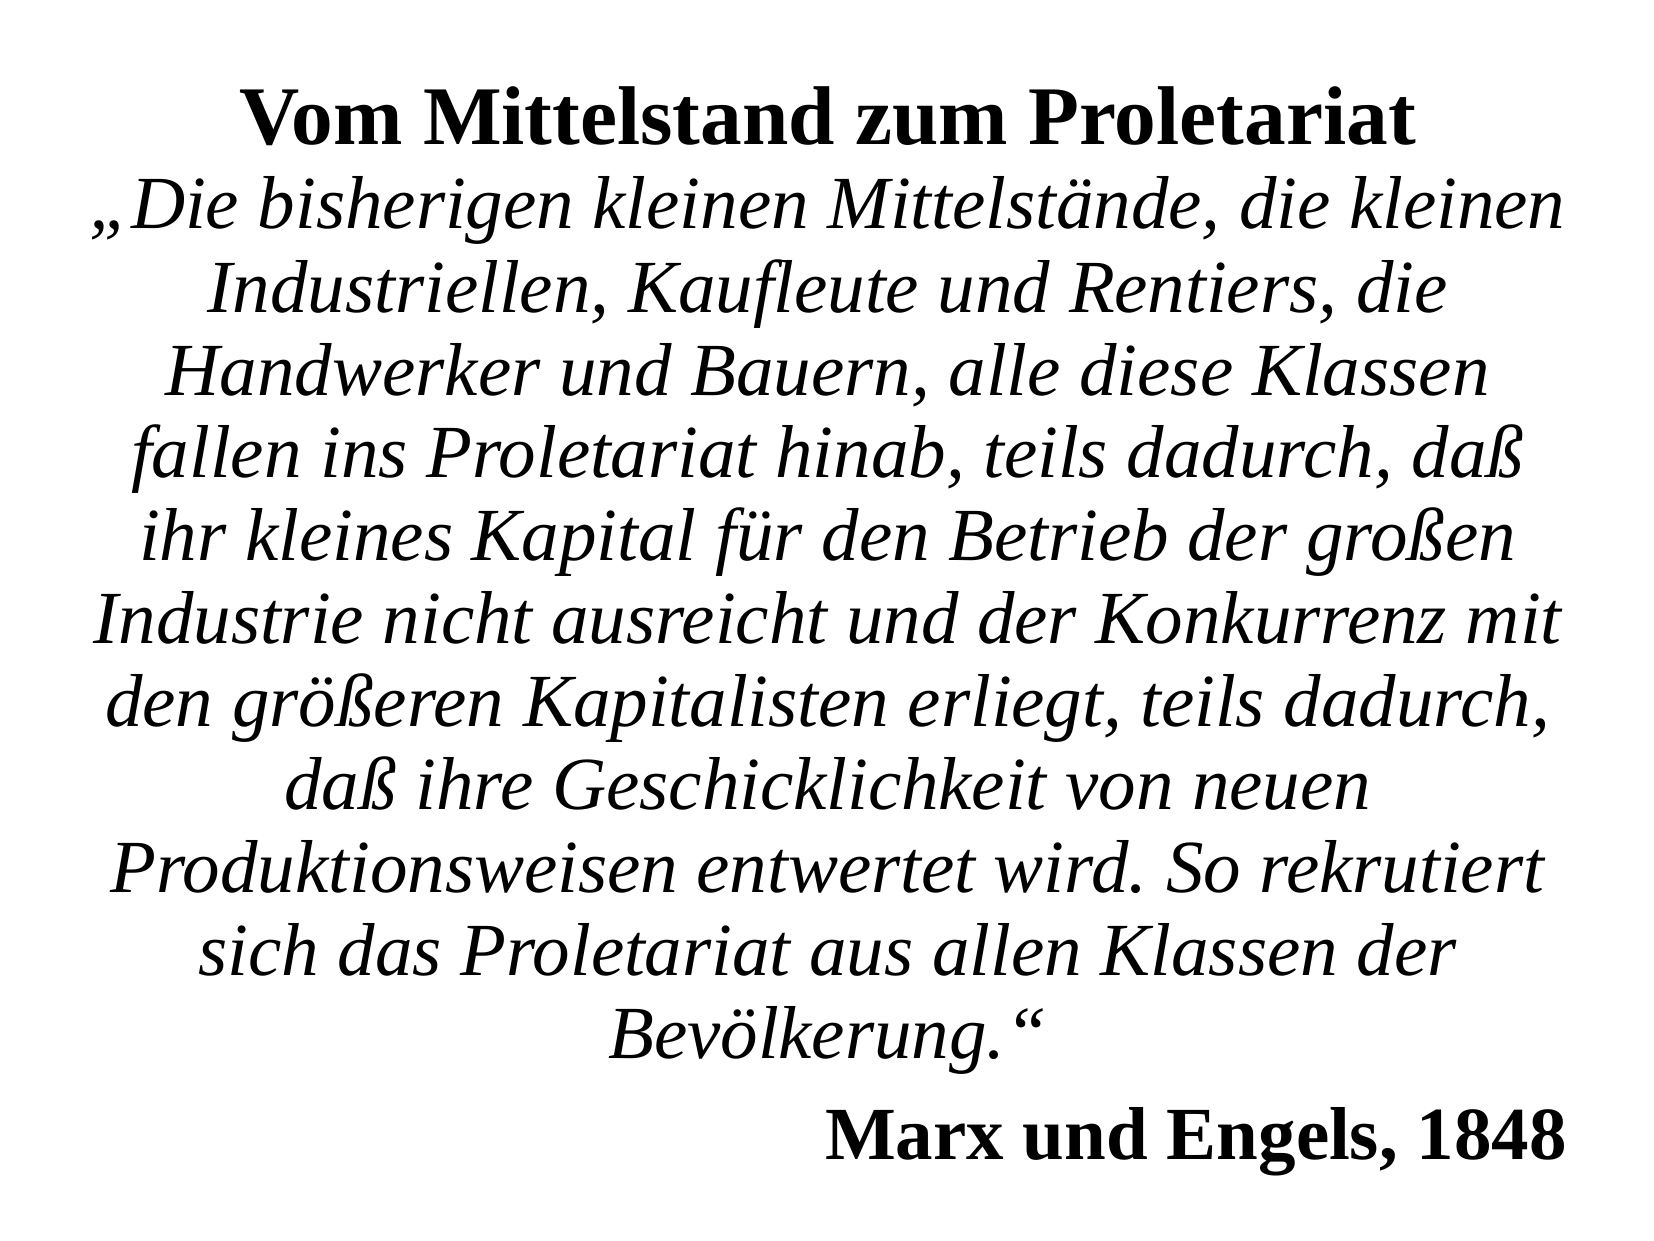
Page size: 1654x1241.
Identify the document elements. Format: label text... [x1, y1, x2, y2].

text_box Vom Mittelstand zum Proletariat „Die bisherigen kleinen Mittelstände, die kleinen Industriellen, Kaufleute und Rentiers, die Handwerker und Bauern, alle diese Klassen fallen ins Proletariat hinab, teils dadurch, daß ihr kleines Kapital für den Betrieb der großen Industrie nicht ausreicht und der Konkurrenz mit den größeren Kapitalisten erliegt, teils dadurch, daß ihre Geschicklichkeit von neuen Produktionsweisen entwertet wird. So rekrutiert sich das Proletariat aus allen Klassen der Bevölkerung.“ Marx und Engels, 1848 [74, 62, 1587, 1187]
